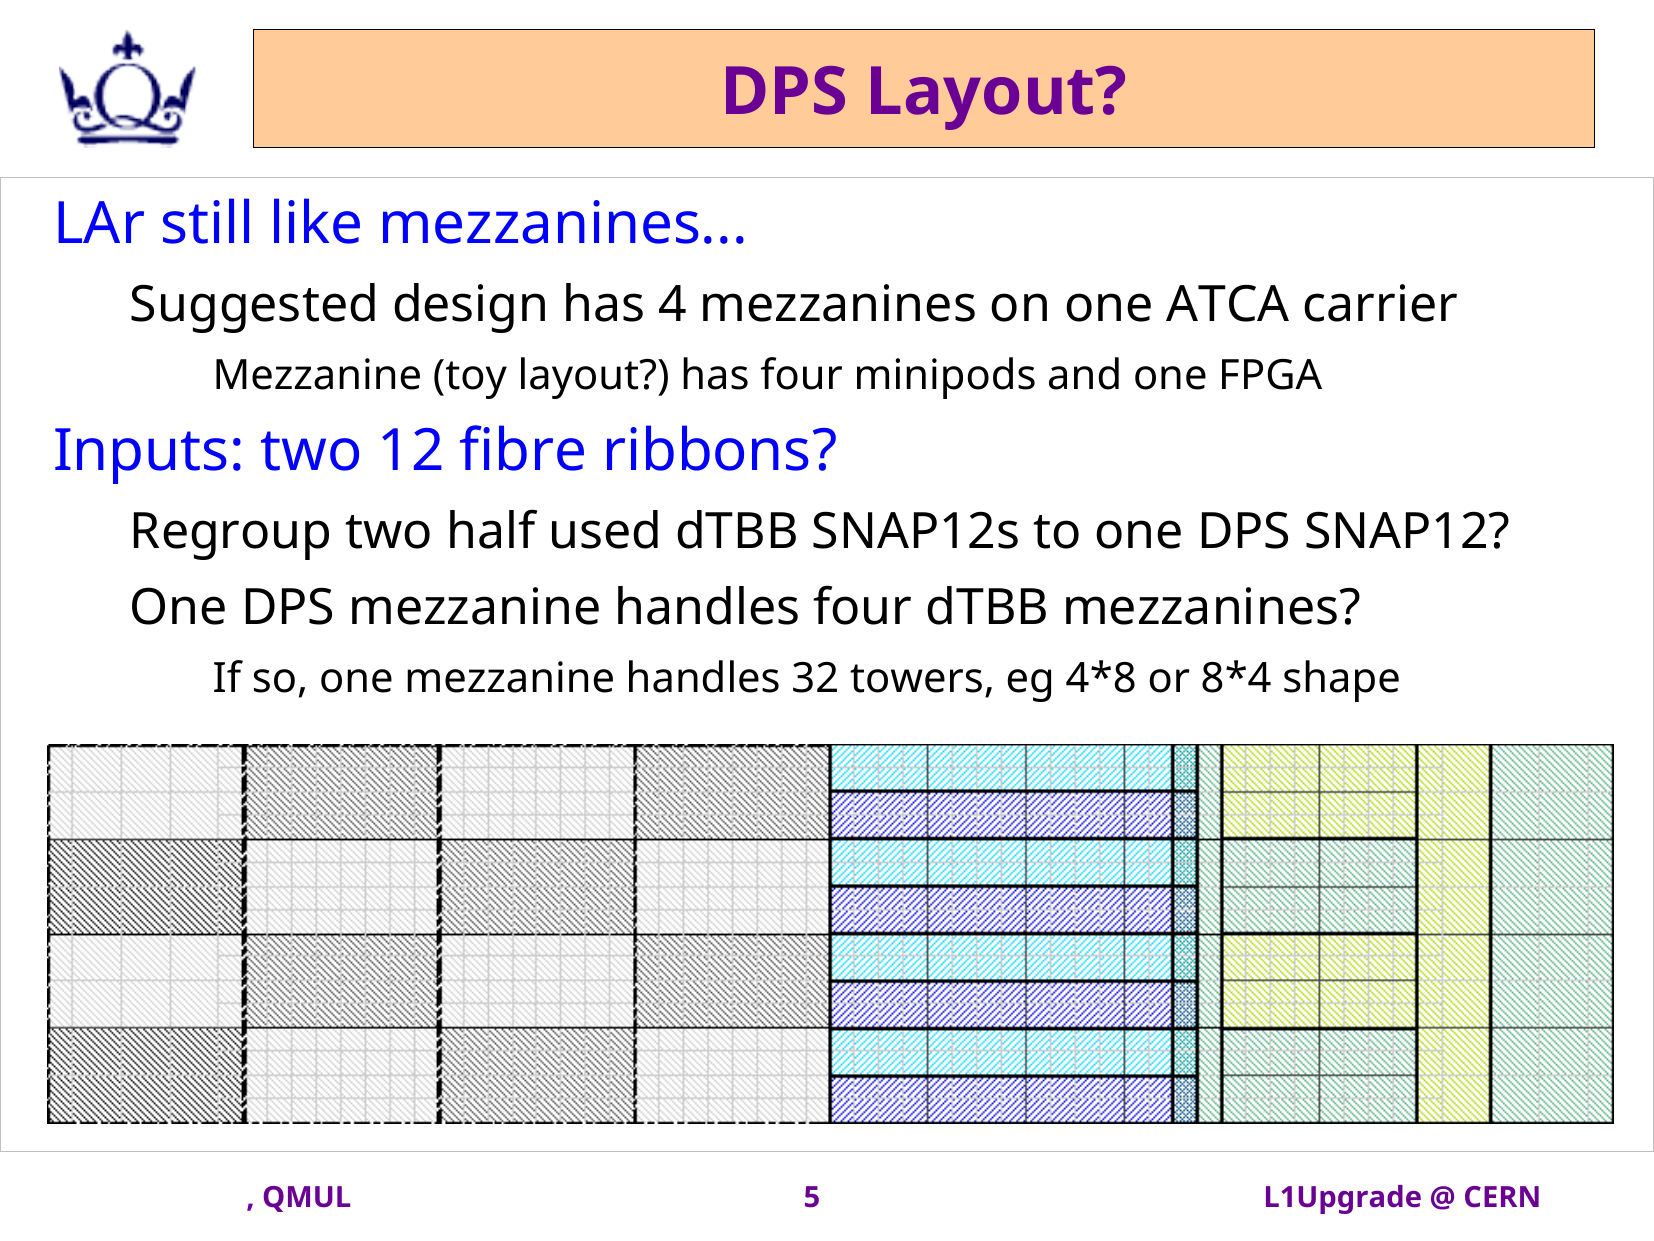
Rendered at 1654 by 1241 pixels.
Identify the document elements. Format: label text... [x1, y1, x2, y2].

list LAr still like mezzanines... Suggested design has 4 mezzanines on one ATCA carrier Mezzanine (toy layout?) has four minipods and one FPGA Inputs: two 12 fibre ribbons? Regroup two half used dTBB SNAP12s to one DPS SNAP12? One DPS mezzanine handles four dTBB mezzanines? If so, one mezzanine handles 32 towers, eg 4*8 or 8*4 shape [35, 186, 1626, 734]
title DPS Layout? [253, 29, 1595, 148]
picture [59, 29, 200, 148]
picture [47, 744, 1614, 1124]
